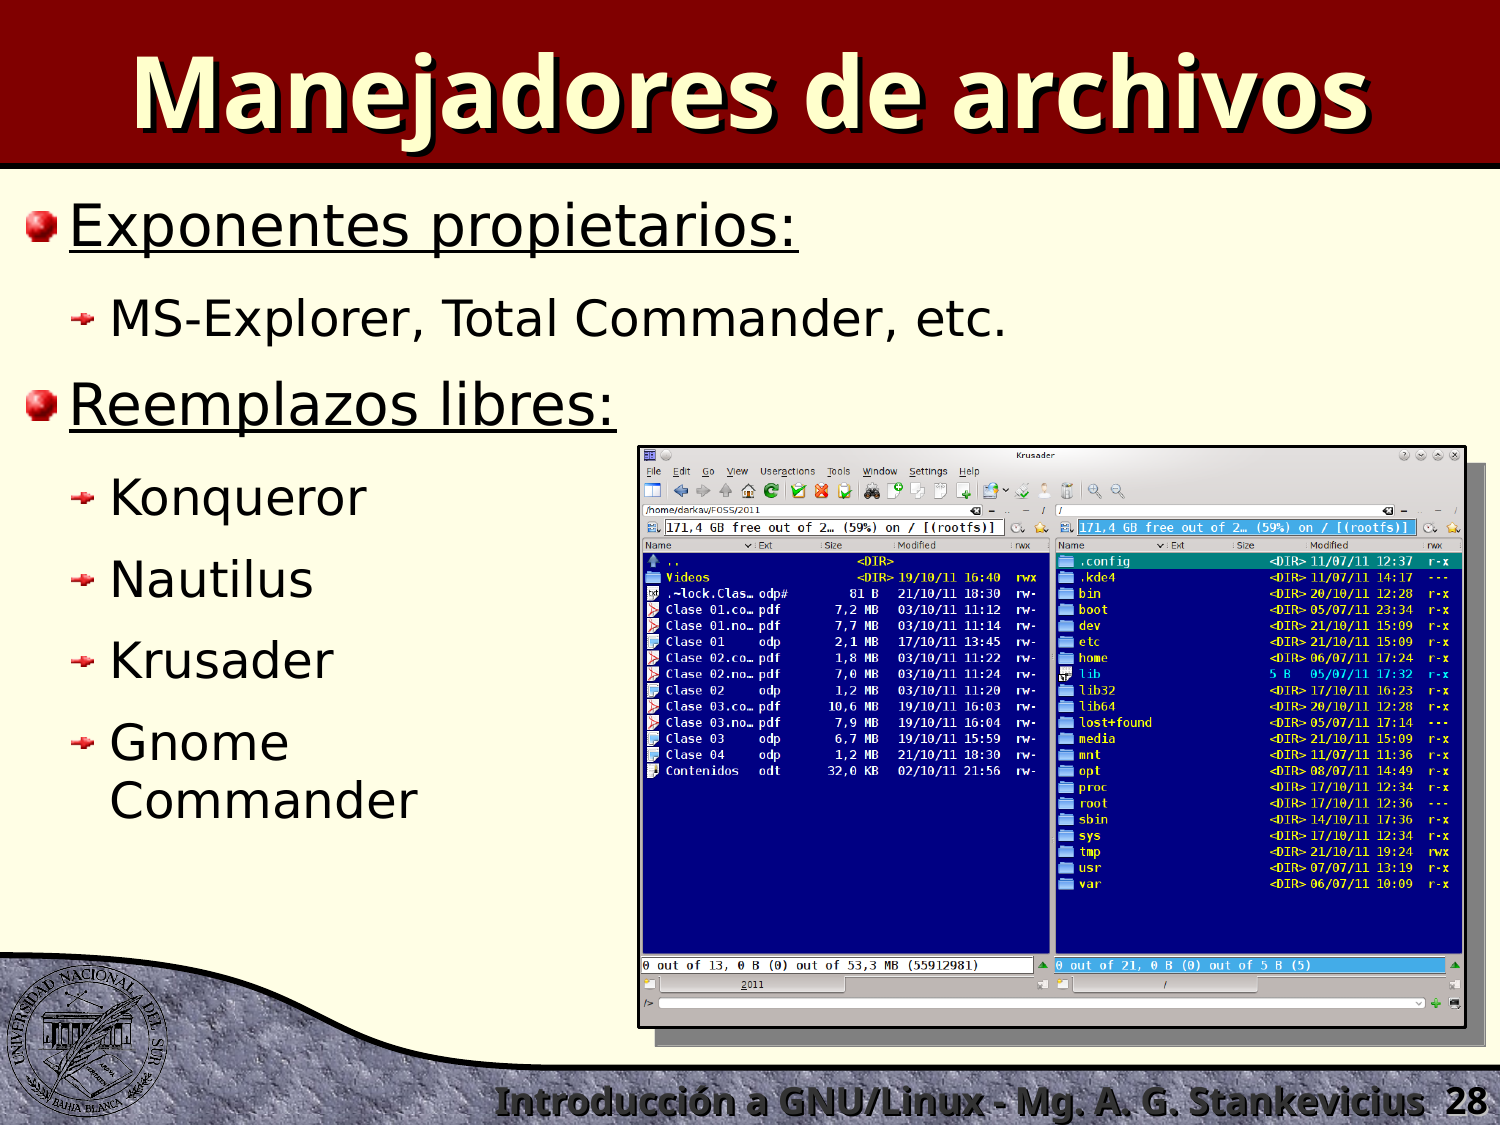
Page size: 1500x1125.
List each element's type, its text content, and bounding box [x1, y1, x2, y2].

picture [0, 956, 1500, 1125]
picture [1059, 1100, 1065, 1110]
picture [639, 448, 1465, 1027]
title Manejadores de archivos [15, 12, 1485, 153]
list Exponentes propietarios: MS-Explorer, Total Commander, etc. Reemplazos libres: Konqueror Nautilus Krusader Gnome Commander [11, 192, 1486, 935]
